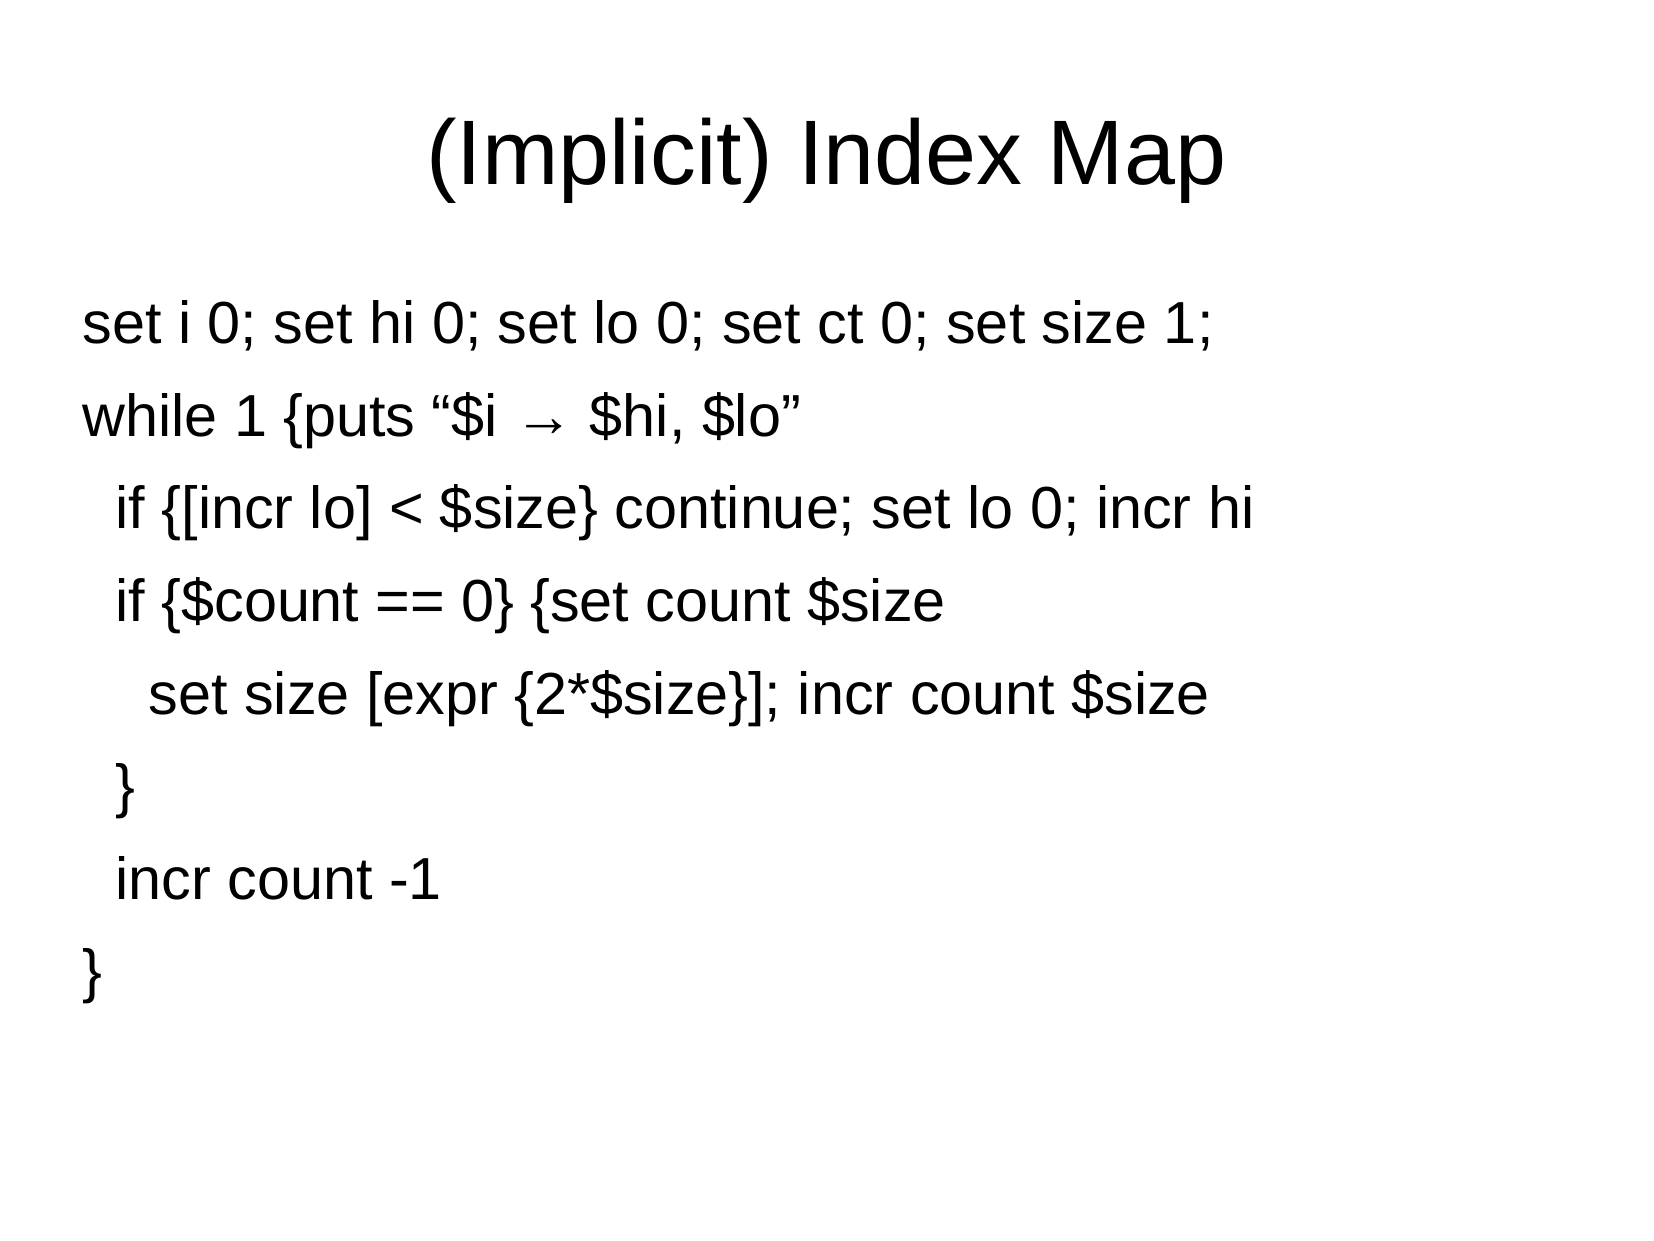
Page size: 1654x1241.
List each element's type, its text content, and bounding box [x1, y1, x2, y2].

title (Implicit) Index Map [82, 49, 1571, 257]
list set i 0; set hi 0; set lo 0; set ct 0; set size 1; while 1 {puts “$i → $hi, $lo” if {[incr lo] < $size} continue; set lo 0; incr hi if {$count == 0} {set count $size set size [expr {2*$size}]; incr count $size } incr count -1 } [82, 290, 1571, 1010]
